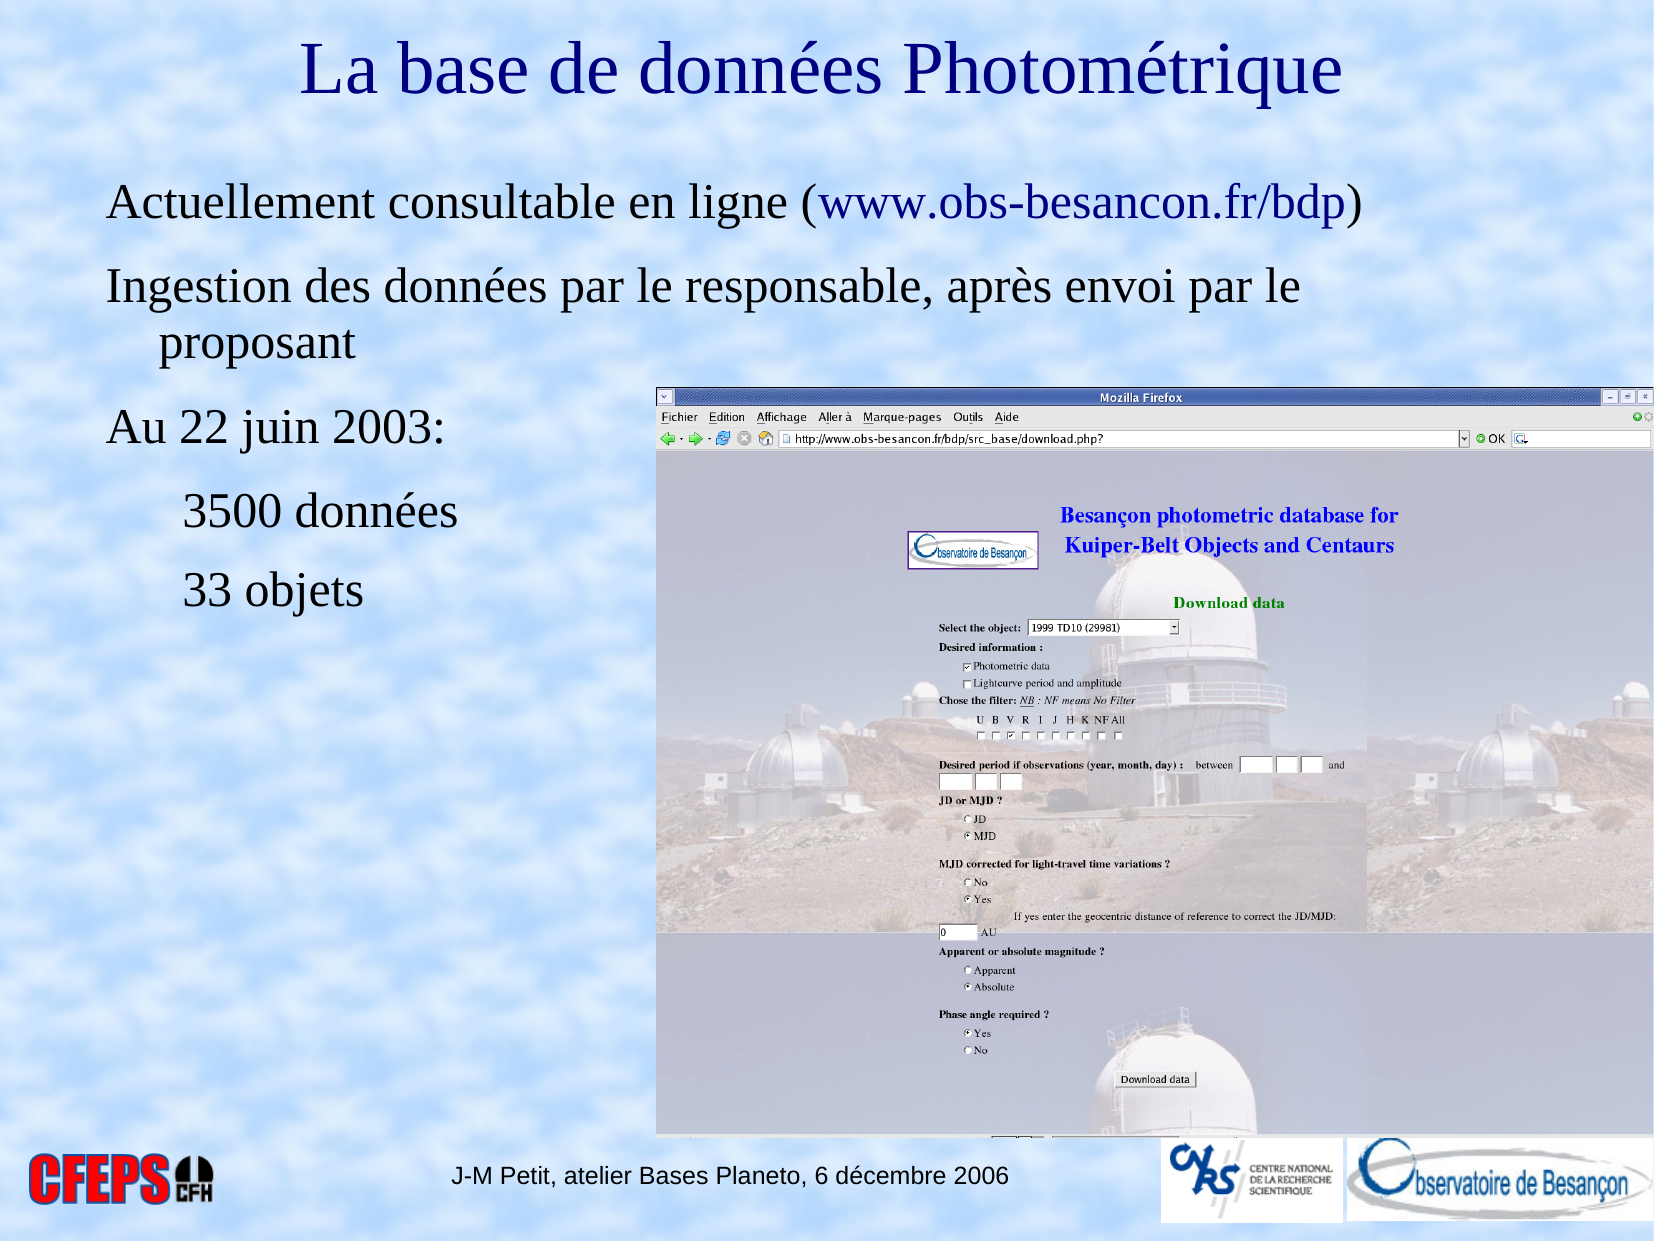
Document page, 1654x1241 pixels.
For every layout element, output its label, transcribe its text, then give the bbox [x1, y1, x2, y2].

title La base de données Photométrique [115, 0, 1528, 138]
list Actuellement consultable en ligne (www.obs-besancon.fr/bdp) Ingestion des données par le responsable, après envoi par le proposant Au 22 juin 2003: 3500 données 33 objets [87, 173, 1500, 676]
picture [0, 0, 1654, 1241]
